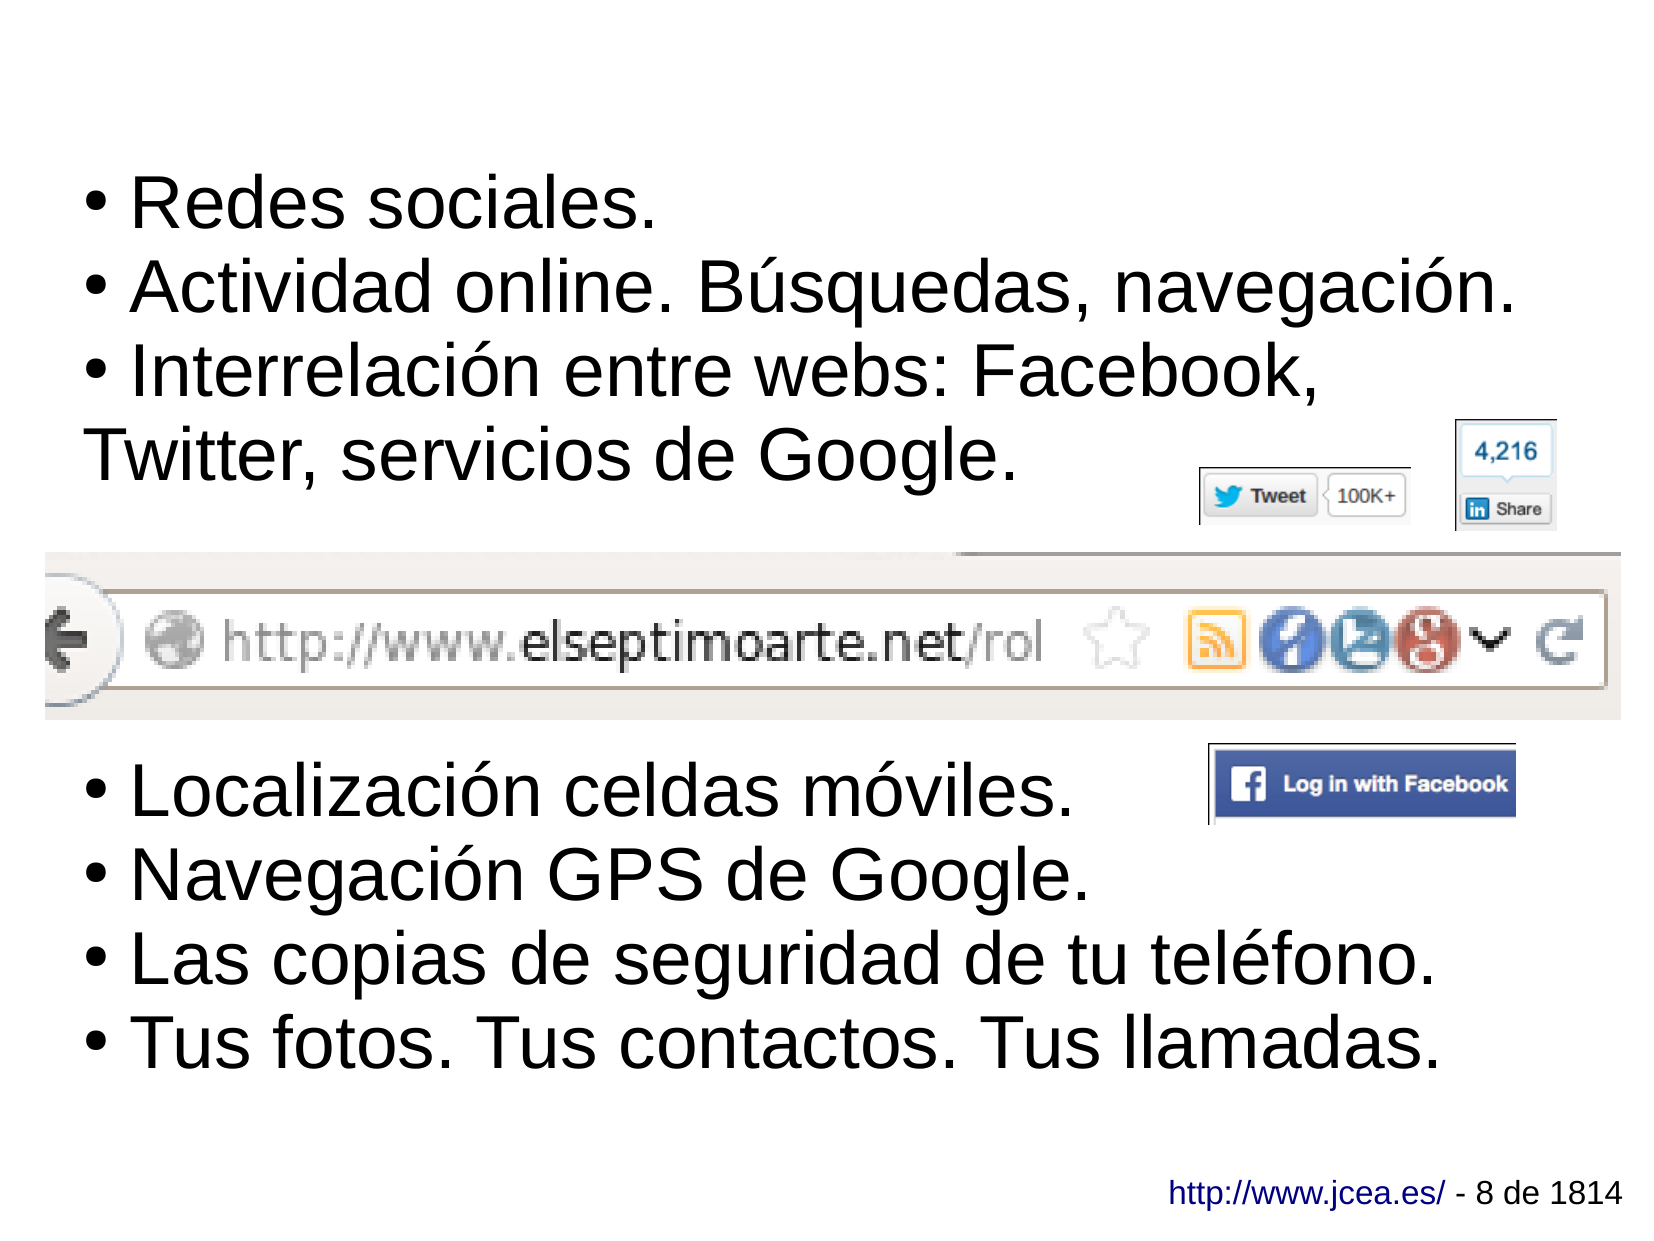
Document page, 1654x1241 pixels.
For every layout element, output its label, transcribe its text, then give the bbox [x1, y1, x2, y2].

subtitle Redes sociales. Actividad online. Búsquedas, navegación. Interrelación entre webs: Facebook, Twitter, servicios de Google. Localización celdas móviles. Navegación GPS de Google. Las copias de seguridad de tu teléfono. Tus fotos. Tus contactos. Tus llamadas. [82, 60, 1571, 552]
picture [1208, 743, 1516, 826]
text_box http://www.jcea.es/ - 8 de 1814 [1110, 1167, 1639, 1219]
picture [45, 552, 1621, 721]
subtitle Redes sociales. Actividad online. Búsquedas, navegación. Interrelación entre webs: Facebook, Twitter, servicios de Google. Localización celdas móviles. Navegación GPS de Google. Las copias de seguridad de tu teléfono. Tus fotos. Tus contactos. Tus llamadas. [82, 721, 1571, 1186]
picture [1199, 467, 1411, 526]
picture [1455, 419, 1557, 531]
